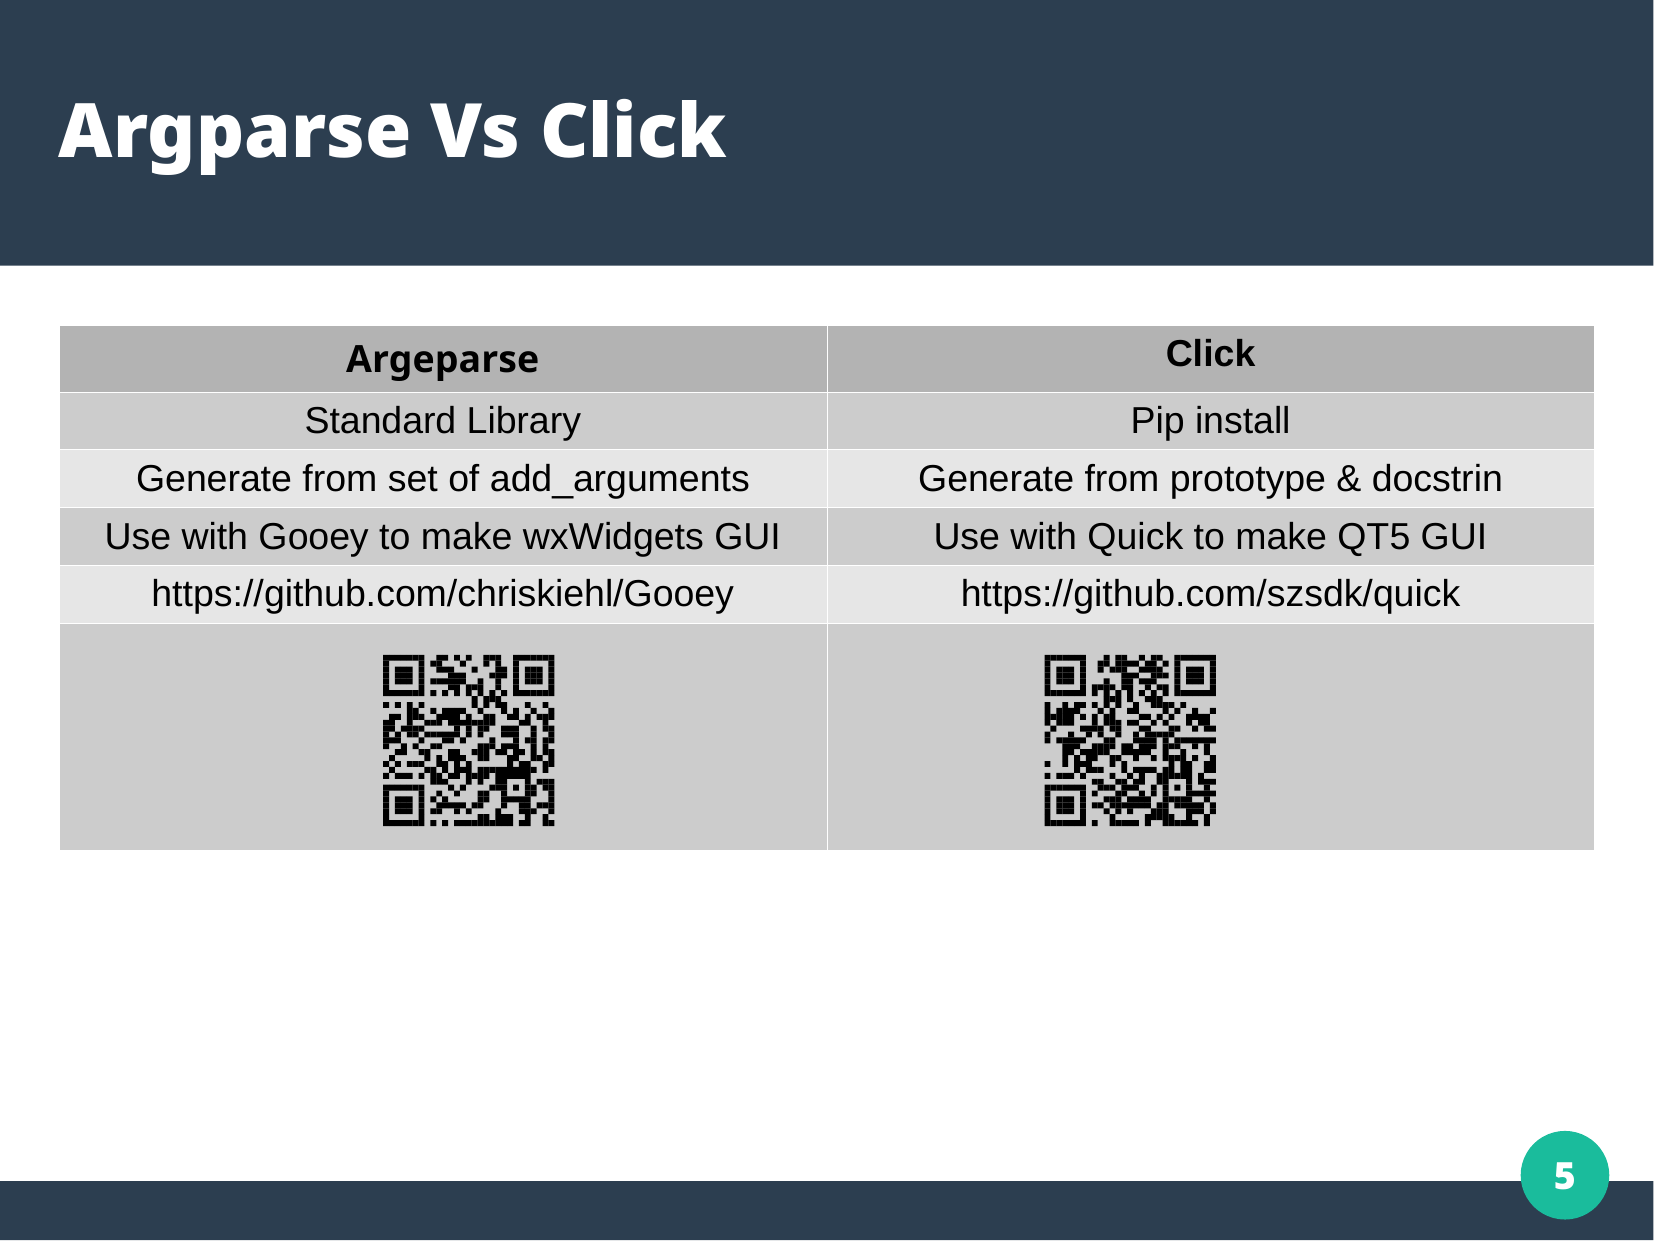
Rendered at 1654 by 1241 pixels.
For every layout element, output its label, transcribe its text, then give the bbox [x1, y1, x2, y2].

picture [1020, 630, 1241, 851]
table_cell https://github.com/szsdk/quick [828, 566, 1594, 623]
table_cell Use with Gooey to make wxWidgets GUI [60, 508, 827, 565]
table_cell Standard Library [60, 393, 827, 449]
table_cell [828, 624, 1594, 850]
picture [358, 630, 579, 851]
table_cell Generate from set of add_arguments [60, 450, 827, 507]
table_header Click [828, 326, 1594, 392]
table_cell Generate from prototype & docstrin [828, 450, 1594, 507]
table_cell https://github.com/chriskiehl/Gooey [60, 566, 827, 623]
table_header Argeparse [60, 326, 827, 392]
table_cell Use with Quick to make QT5 GUI [828, 508, 1594, 565]
table_cell [60, 624, 827, 850]
table_cell Pip install [828, 393, 1594, 449]
title Argparse Vs Click [59, 49, 1595, 207]
